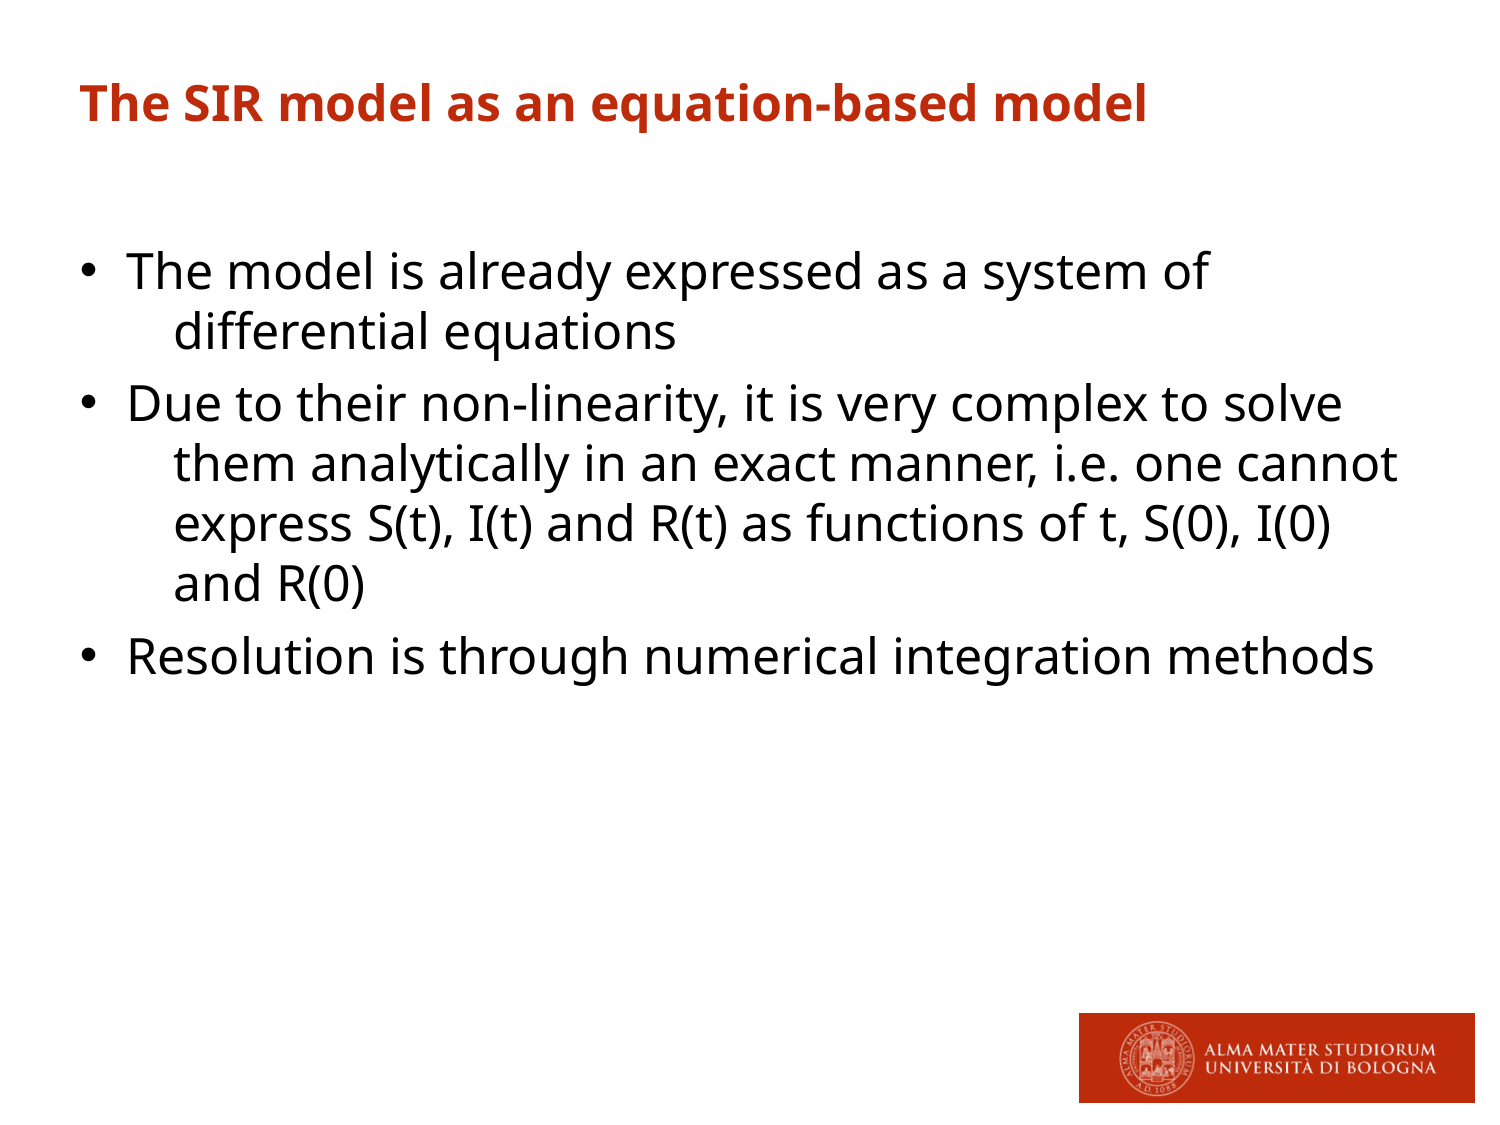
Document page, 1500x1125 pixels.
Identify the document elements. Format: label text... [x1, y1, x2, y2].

list The model is already expressed as a system of differential equations Due to their non-linearity, it is very complex to solve them analytically in an exact manner, i.e. one cannot express S(t), I(t) and R(t) as functions of t, S(0), I(0) and R(0) Resolution is through numerical integration methods [64, 231, 1447, 728]
list The SIR model as an equation-based model [64, 78, 1447, 185]
